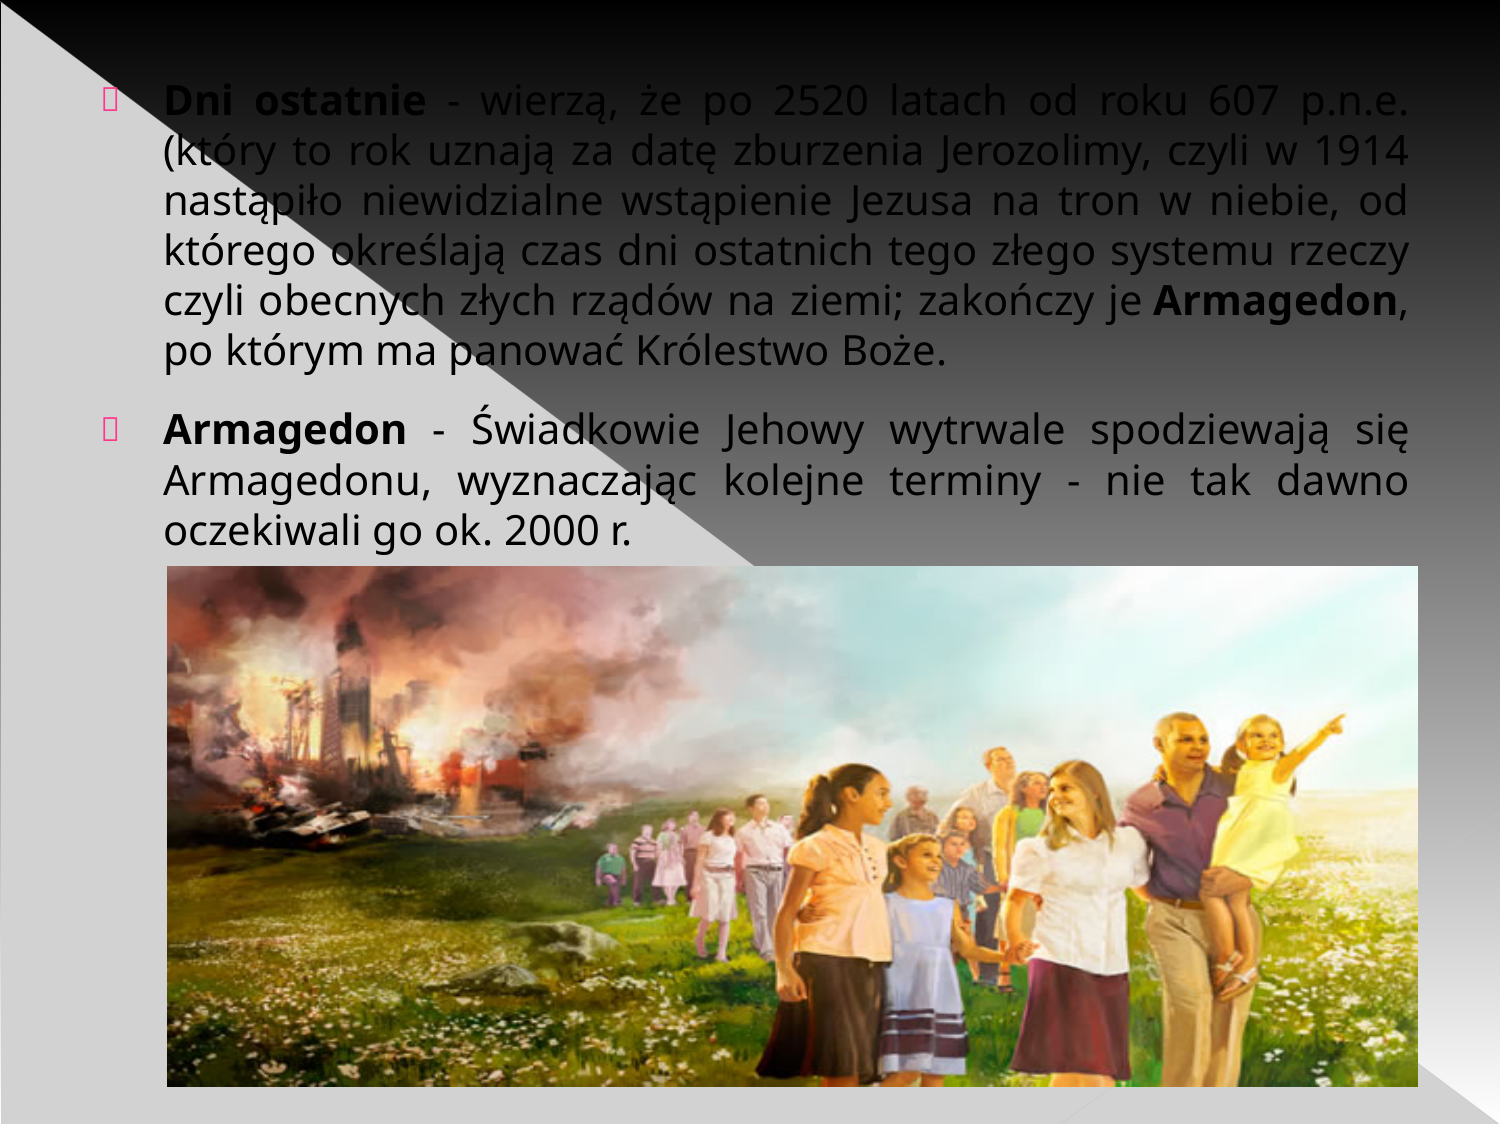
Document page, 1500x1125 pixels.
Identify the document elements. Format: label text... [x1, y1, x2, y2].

list Dni ostatnie - wierzą, że po 2520 latach od roku 607 p.n.e. (który to rok uznają za datę zburzenia Jerozolimy, czyli w 1914 nastąpiło niewidzialne wstąpienie Jezusa na tron w niebie, od którego określają czas dni ostatnich tego złego systemu rzeczy czyli obecnych złych rządów na ziemi; zakończy je Armagedon, po którym ma panować Królestwo Boże. Armagedon - Świadkowie Jehowy wytrwale spodziewają się Armagedonu, wyznaczając kolejne terminy - nie tak dawno oczekiwali go ok. 2000 r. [75, 66, 1425, 886]
picture [167, 566, 1418, 1087]
